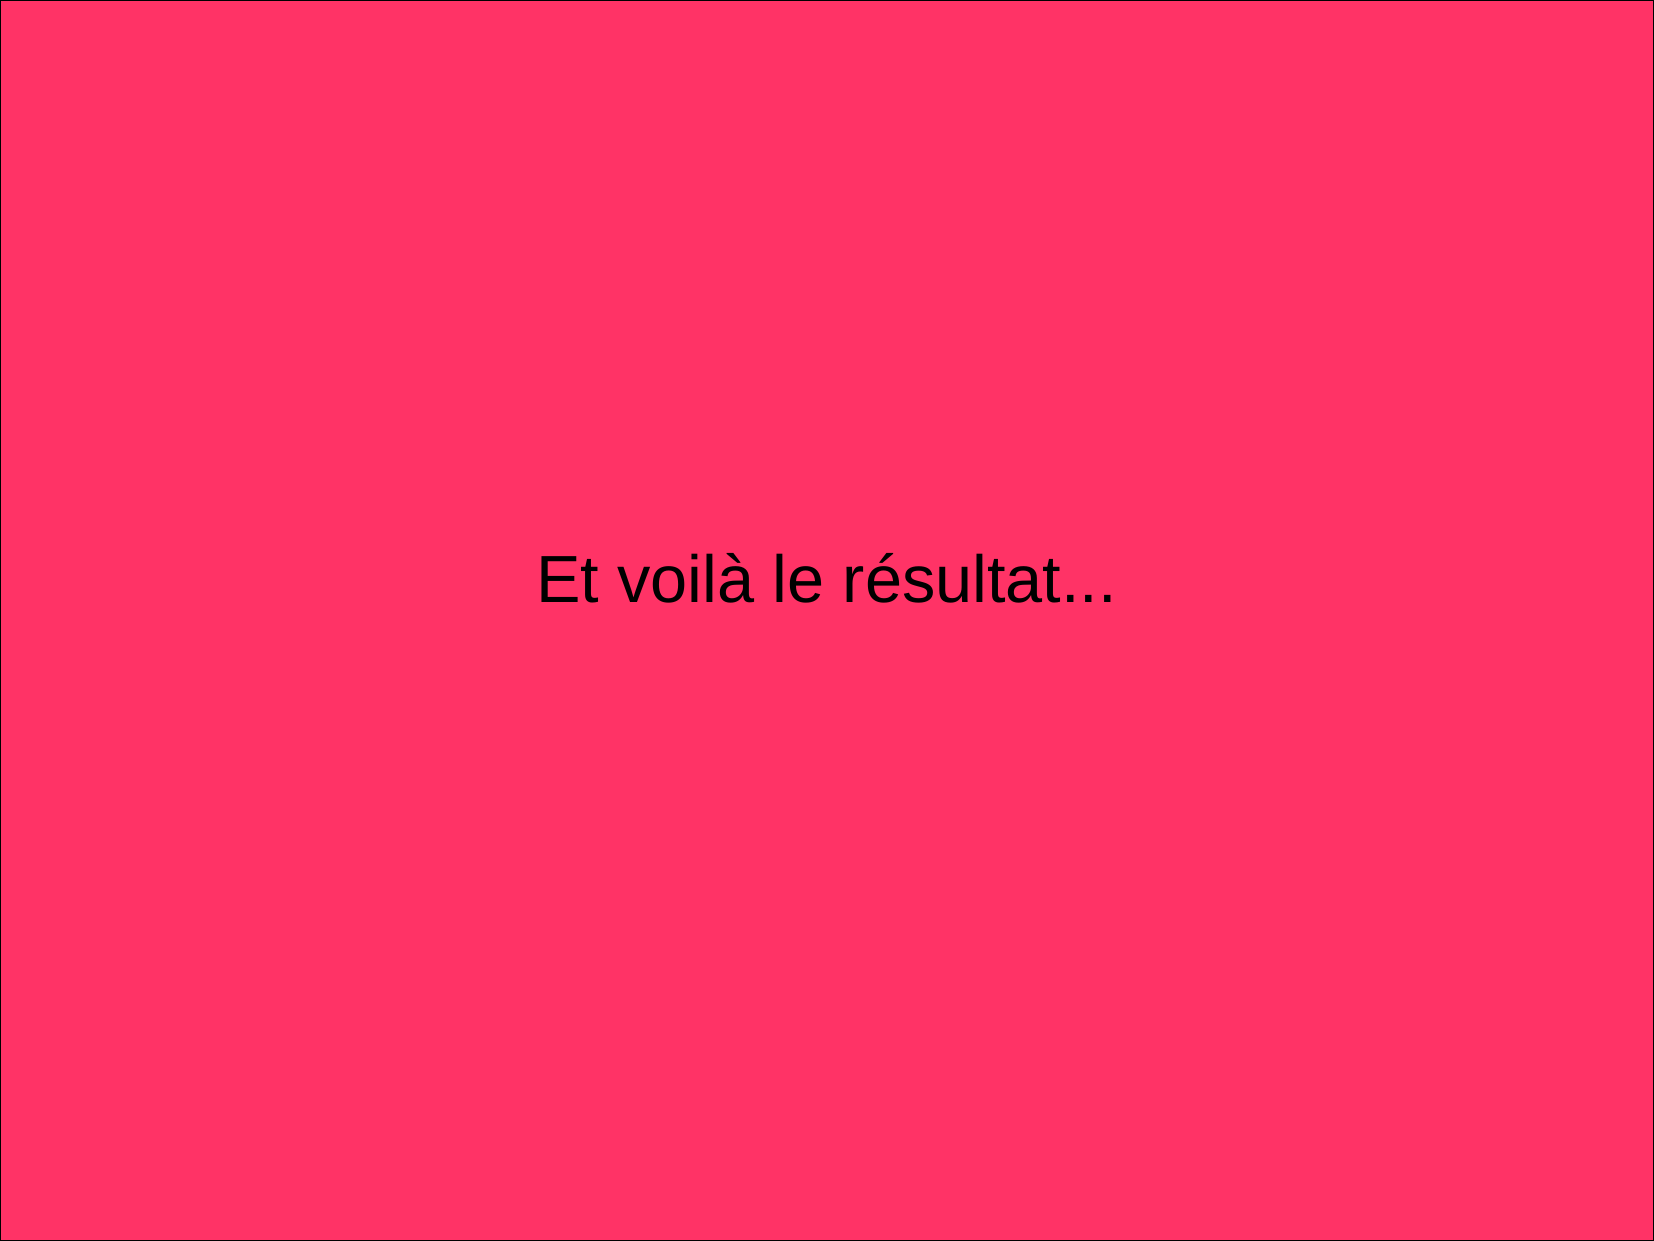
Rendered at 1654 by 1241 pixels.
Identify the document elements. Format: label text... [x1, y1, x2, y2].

subtitle Et voilà le résultat... [82, 49, 1571, 1109]
text_box [0, 0, 1654, 1241]
